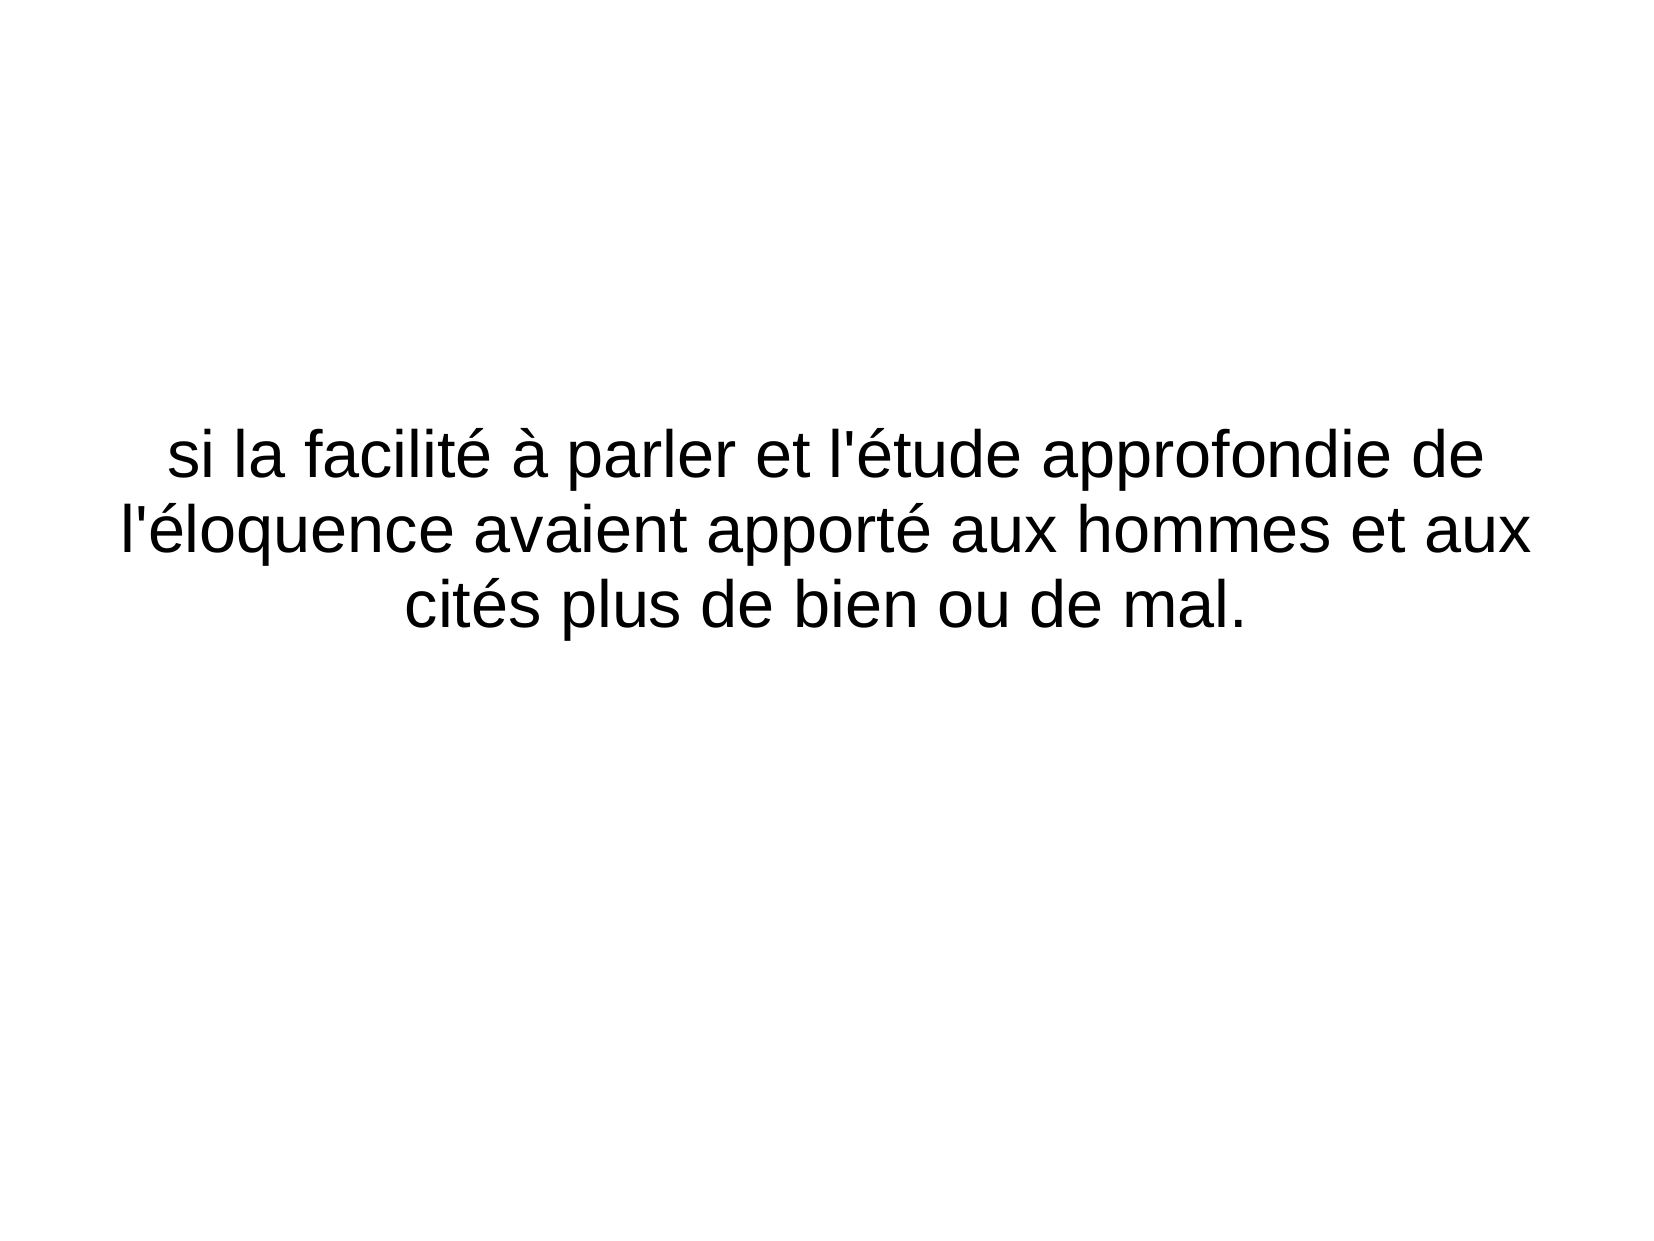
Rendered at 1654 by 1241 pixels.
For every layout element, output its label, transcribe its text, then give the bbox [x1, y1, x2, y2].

subtitle si la facilité à parler et l'étude approfondie de l'éloquence avaient apporté aux hommes et aux cités plus de bien ou de mal. [82, 49, 1571, 1010]
